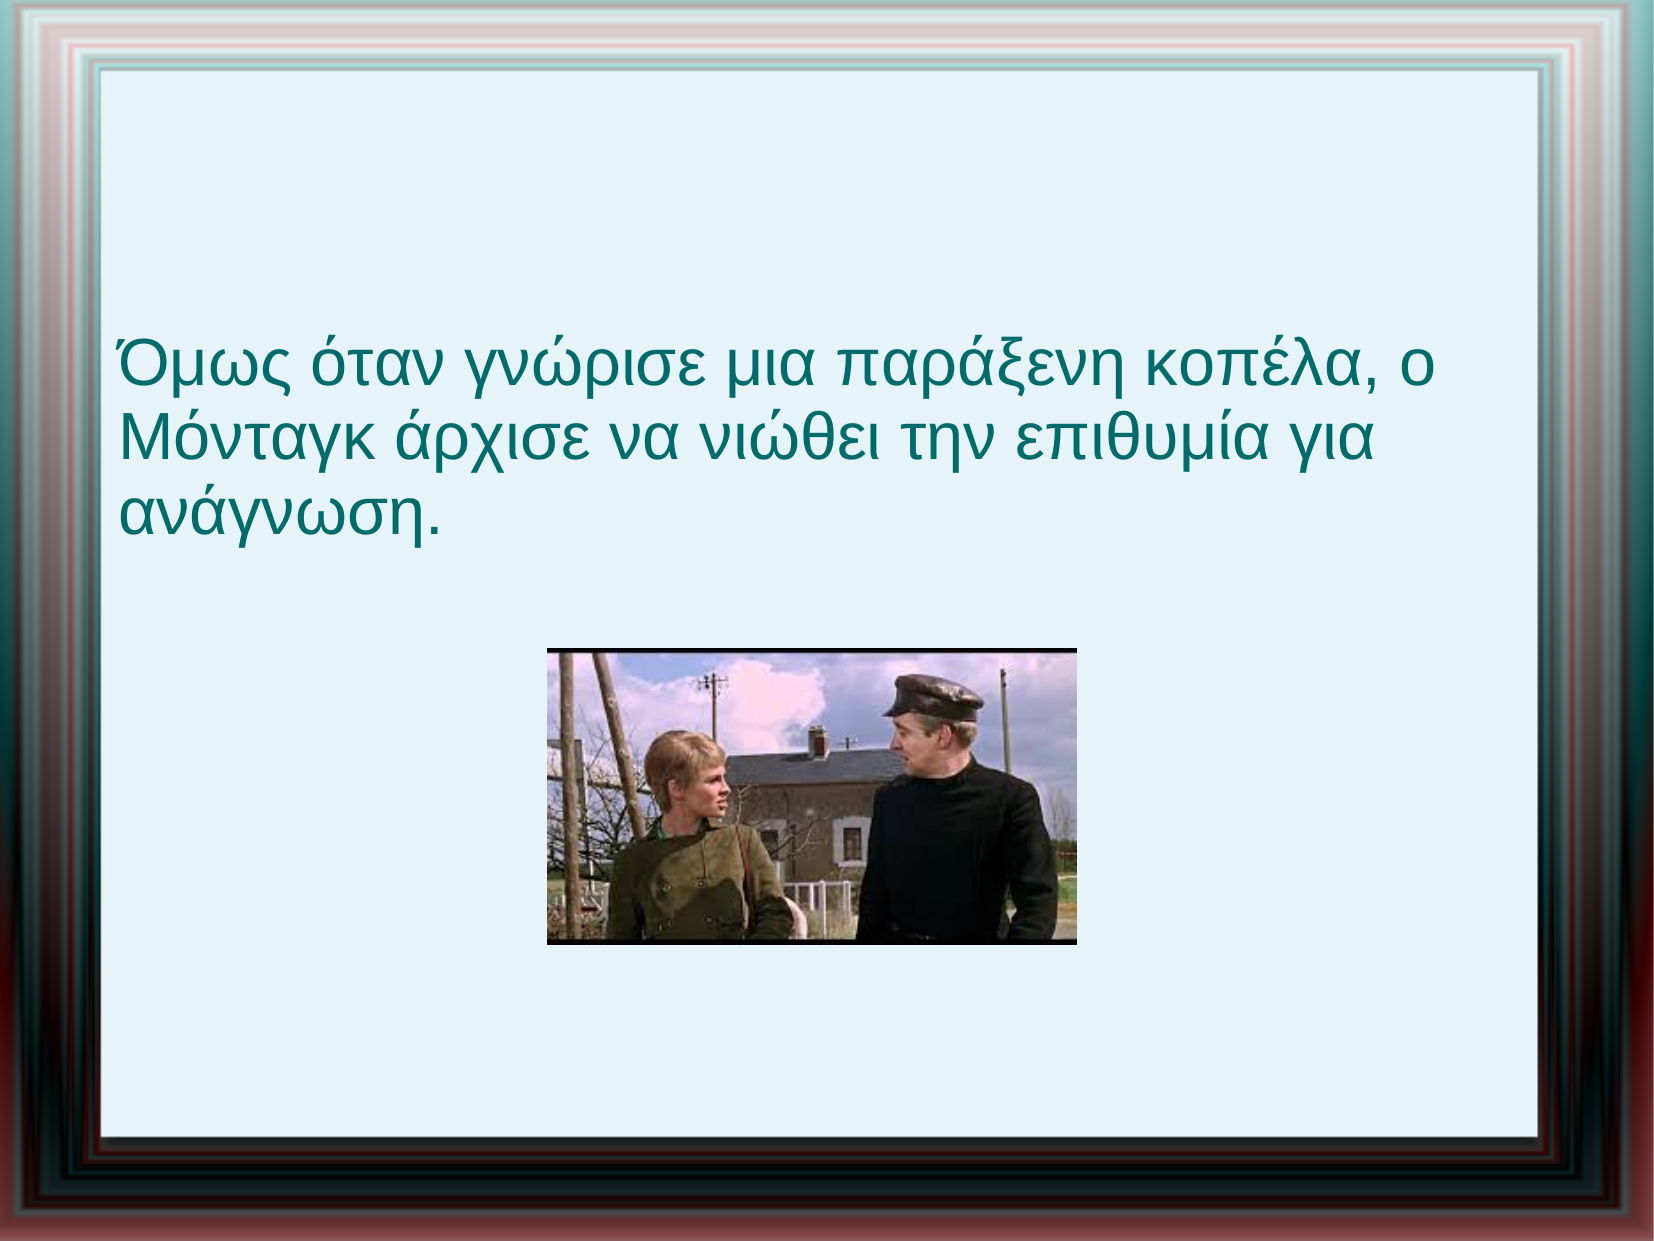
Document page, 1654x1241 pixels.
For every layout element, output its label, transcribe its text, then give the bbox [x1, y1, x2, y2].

picture [0, 0, 1654, 1241]
list Όμως όταν γνώρισε μια παράξενη κοπέλα, ο Μόνταγκ άρχισε να νιώθει την επιθυμία για ανάγνωση. [118, 324, 1506, 621]
